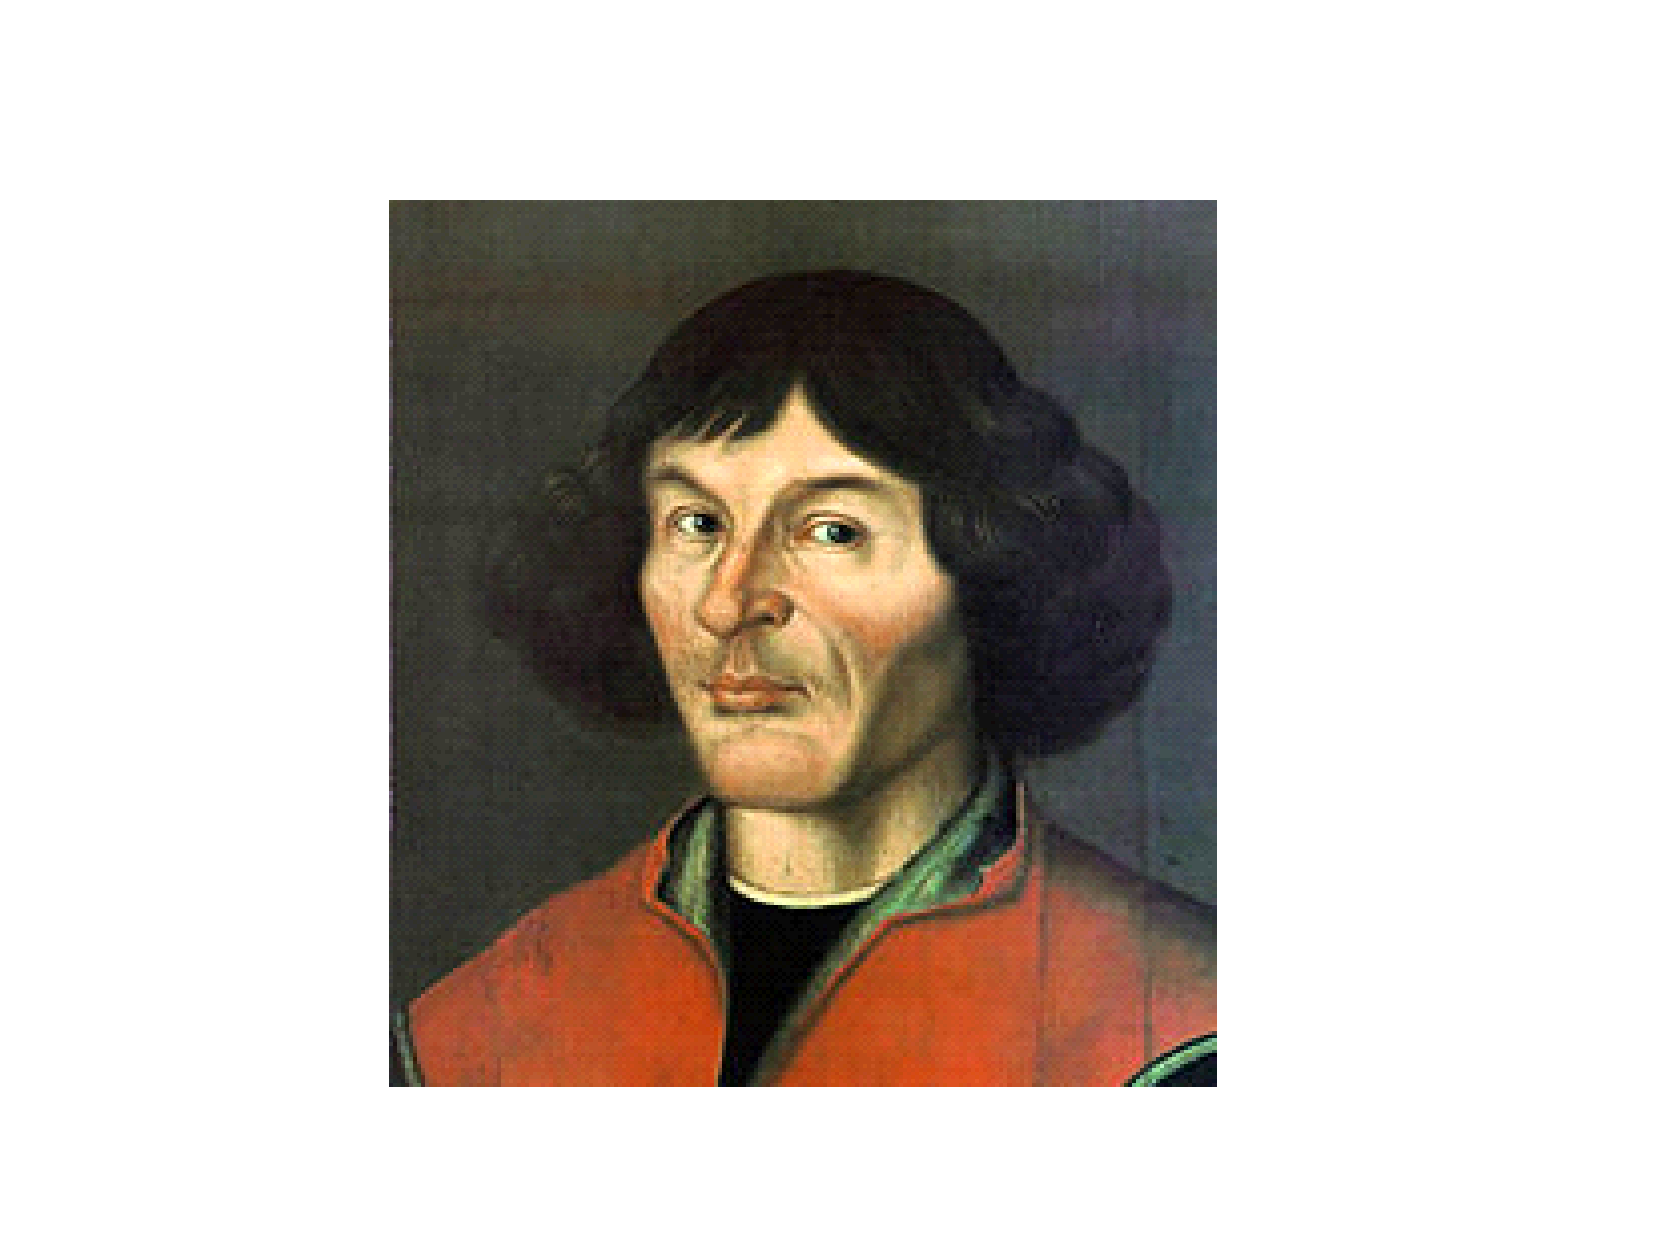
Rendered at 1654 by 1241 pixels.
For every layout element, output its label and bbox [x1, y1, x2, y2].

picture [389, 200, 1217, 1087]
